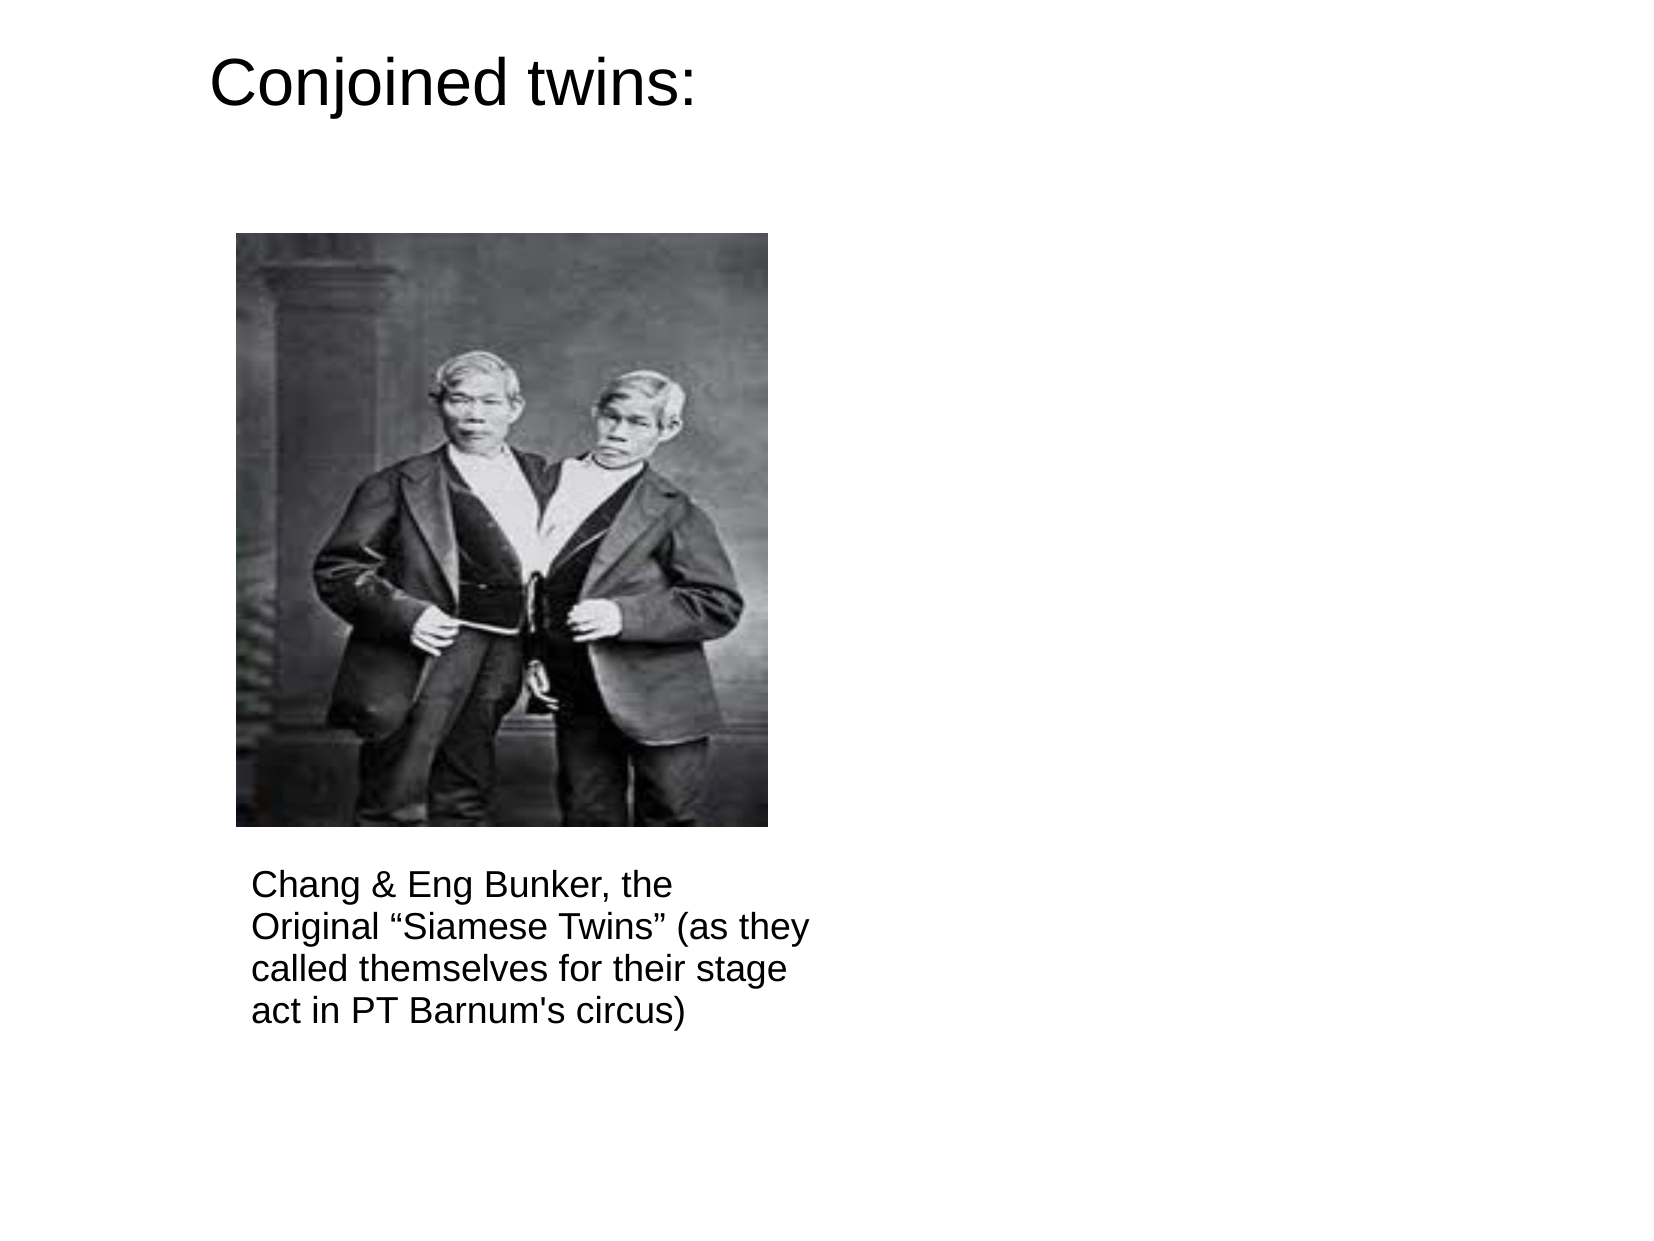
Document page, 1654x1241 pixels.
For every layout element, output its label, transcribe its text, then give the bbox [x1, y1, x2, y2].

picture [236, 233, 768, 827]
text_box Chang & Eng Bunker, the Original “Siamese Twins” (as they called themselves for their stage act in PT Barnum's circus) [236, 856, 857, 1040]
text_box Conjoined twins: [194, 37, 1515, 127]
